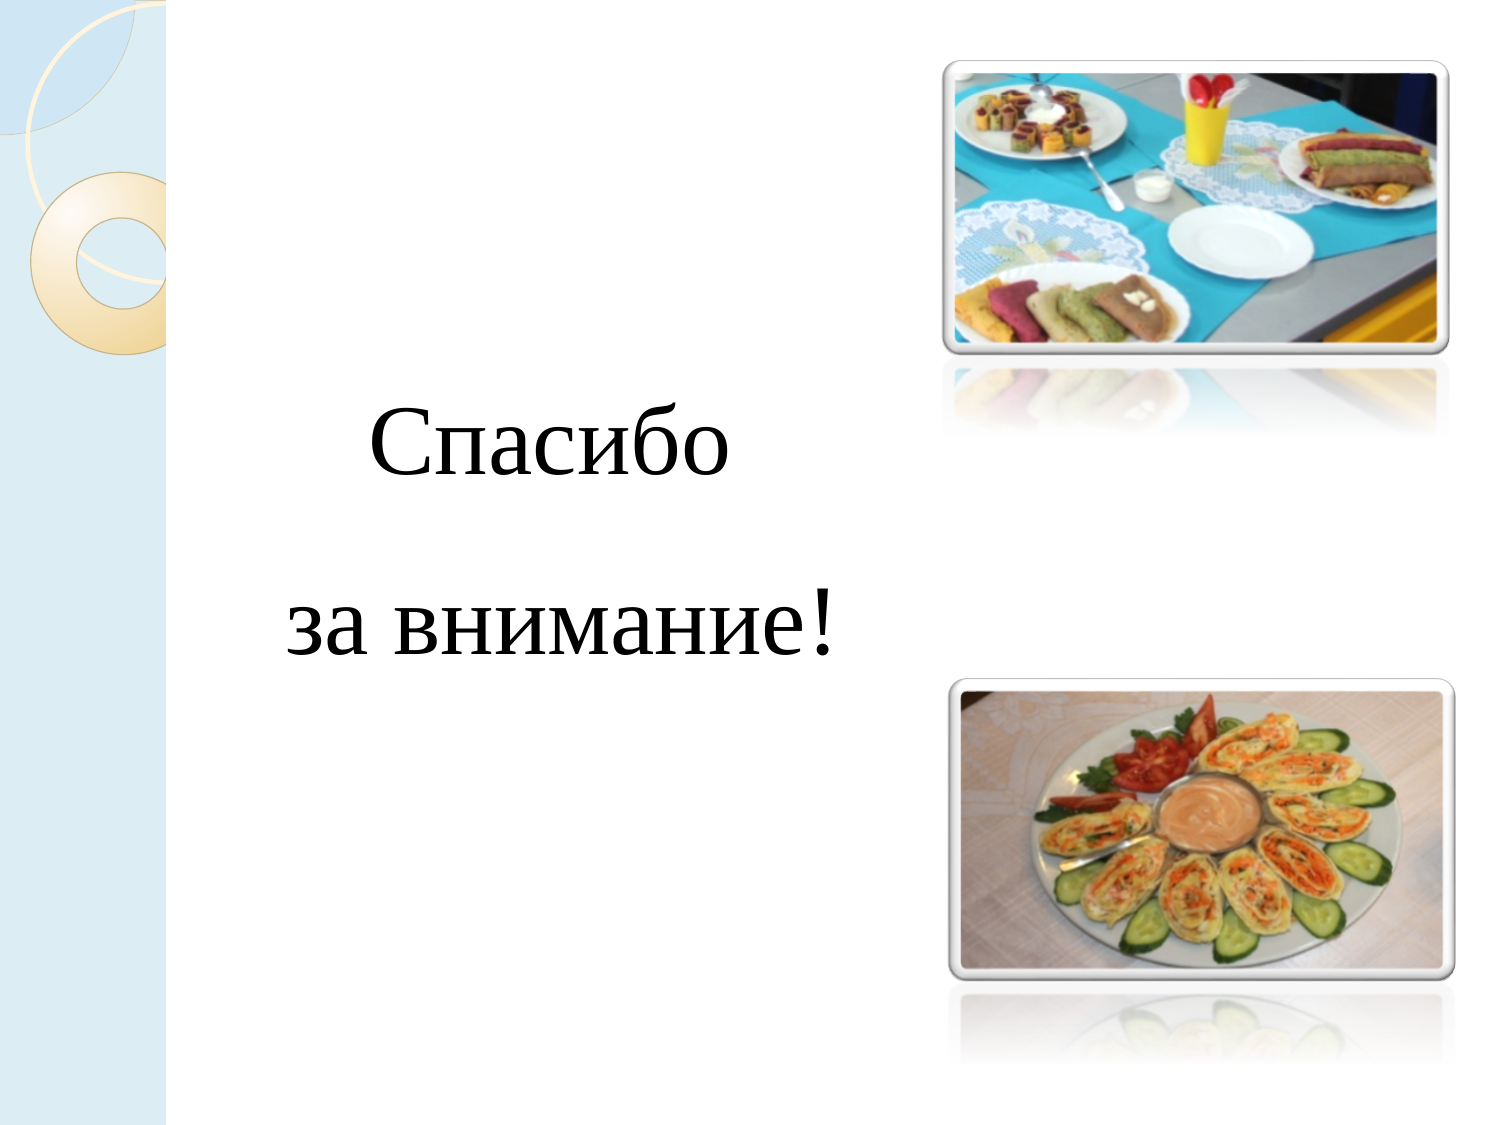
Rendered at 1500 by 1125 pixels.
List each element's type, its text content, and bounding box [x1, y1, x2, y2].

picture [944, 676, 1459, 1125]
picture [938, 58, 1453, 655]
text_box Спасибо за внимание! [35, 307, 1090, 682]
